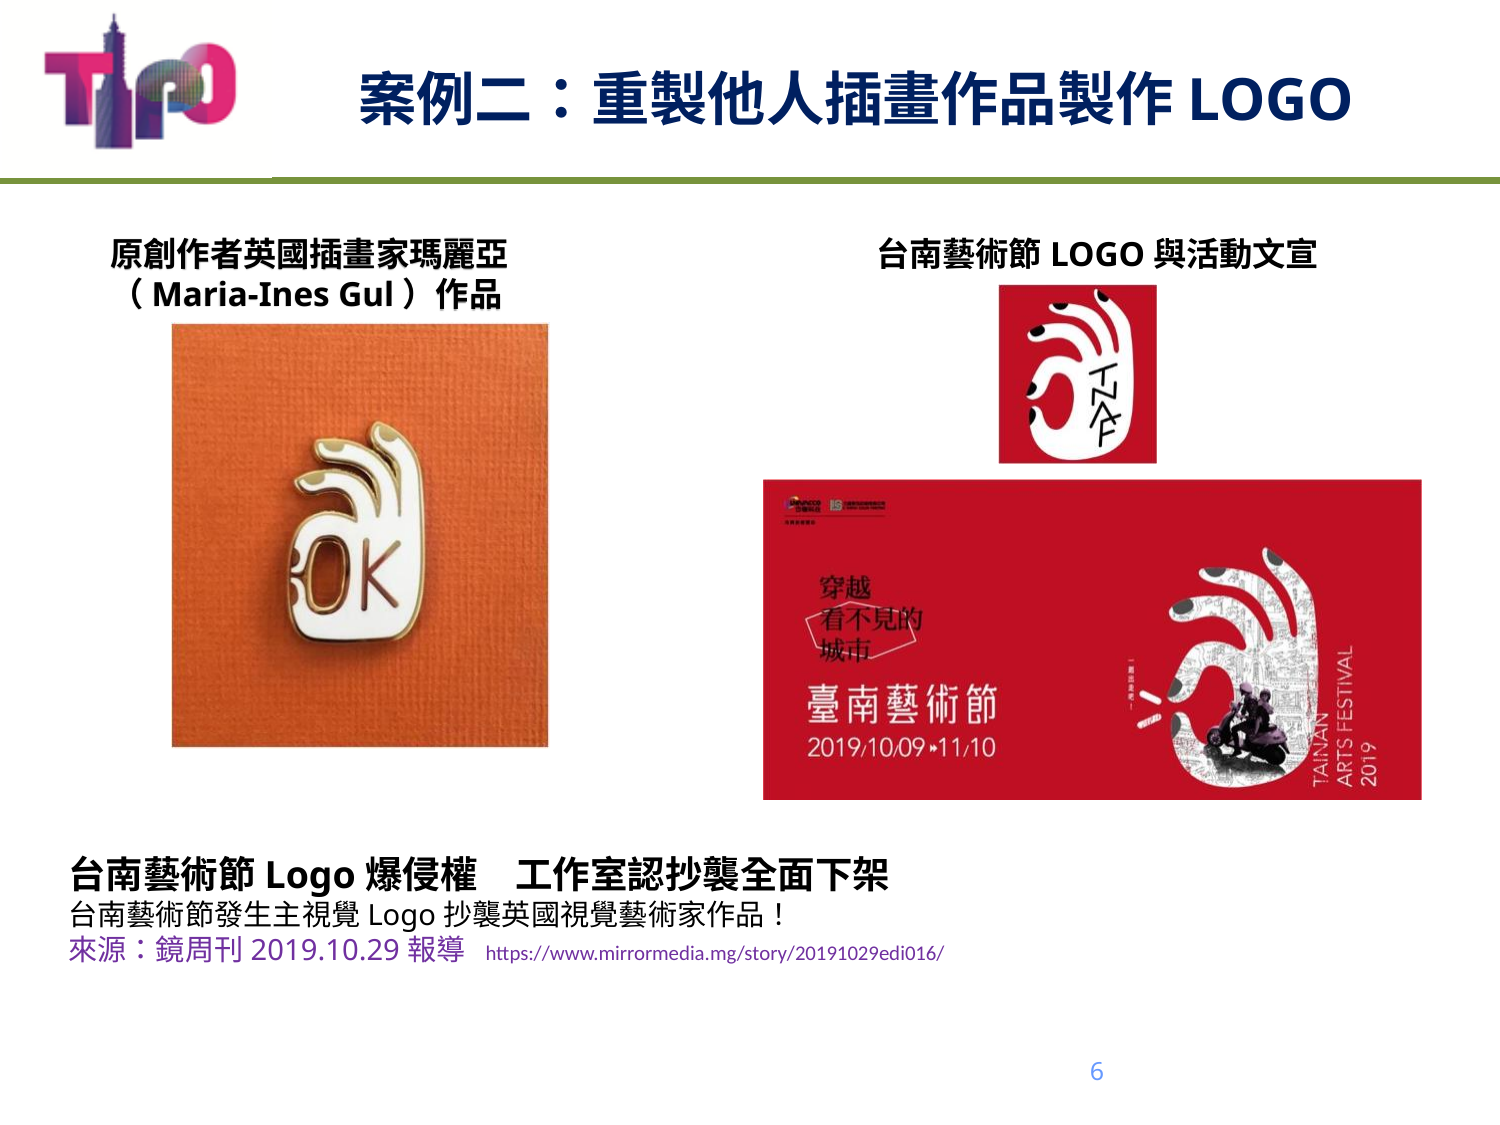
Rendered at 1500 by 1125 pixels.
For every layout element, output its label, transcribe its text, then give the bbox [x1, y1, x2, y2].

text_box 6 [1074, 1042, 1426, 1103]
text_box 台南藝術節LOGO與活動文宣 [861, 226, 1335, 281]
picture [171, 323, 550, 749]
text_box 原創作者英國插畫家瑪麗亞（Maria-Ines Gul）作品 [95, 226, 663, 321]
title 案例二：重製他人插畫作品製作LOGO [181, 54, 1500, 176]
text_box 台南藝術節Logo爆侵權 工作室認抄襲全面下架 台南藝術節發生主視覺Logo抄襲英國視覺藝術家作品！ 來源：鏡周刊2019.10.29報導 https://www.mirrormedia.mg/story/20191029edi016/ [53, 844, 1455, 976]
picture [998, 285, 1157, 464]
picture [763, 479, 1422, 800]
